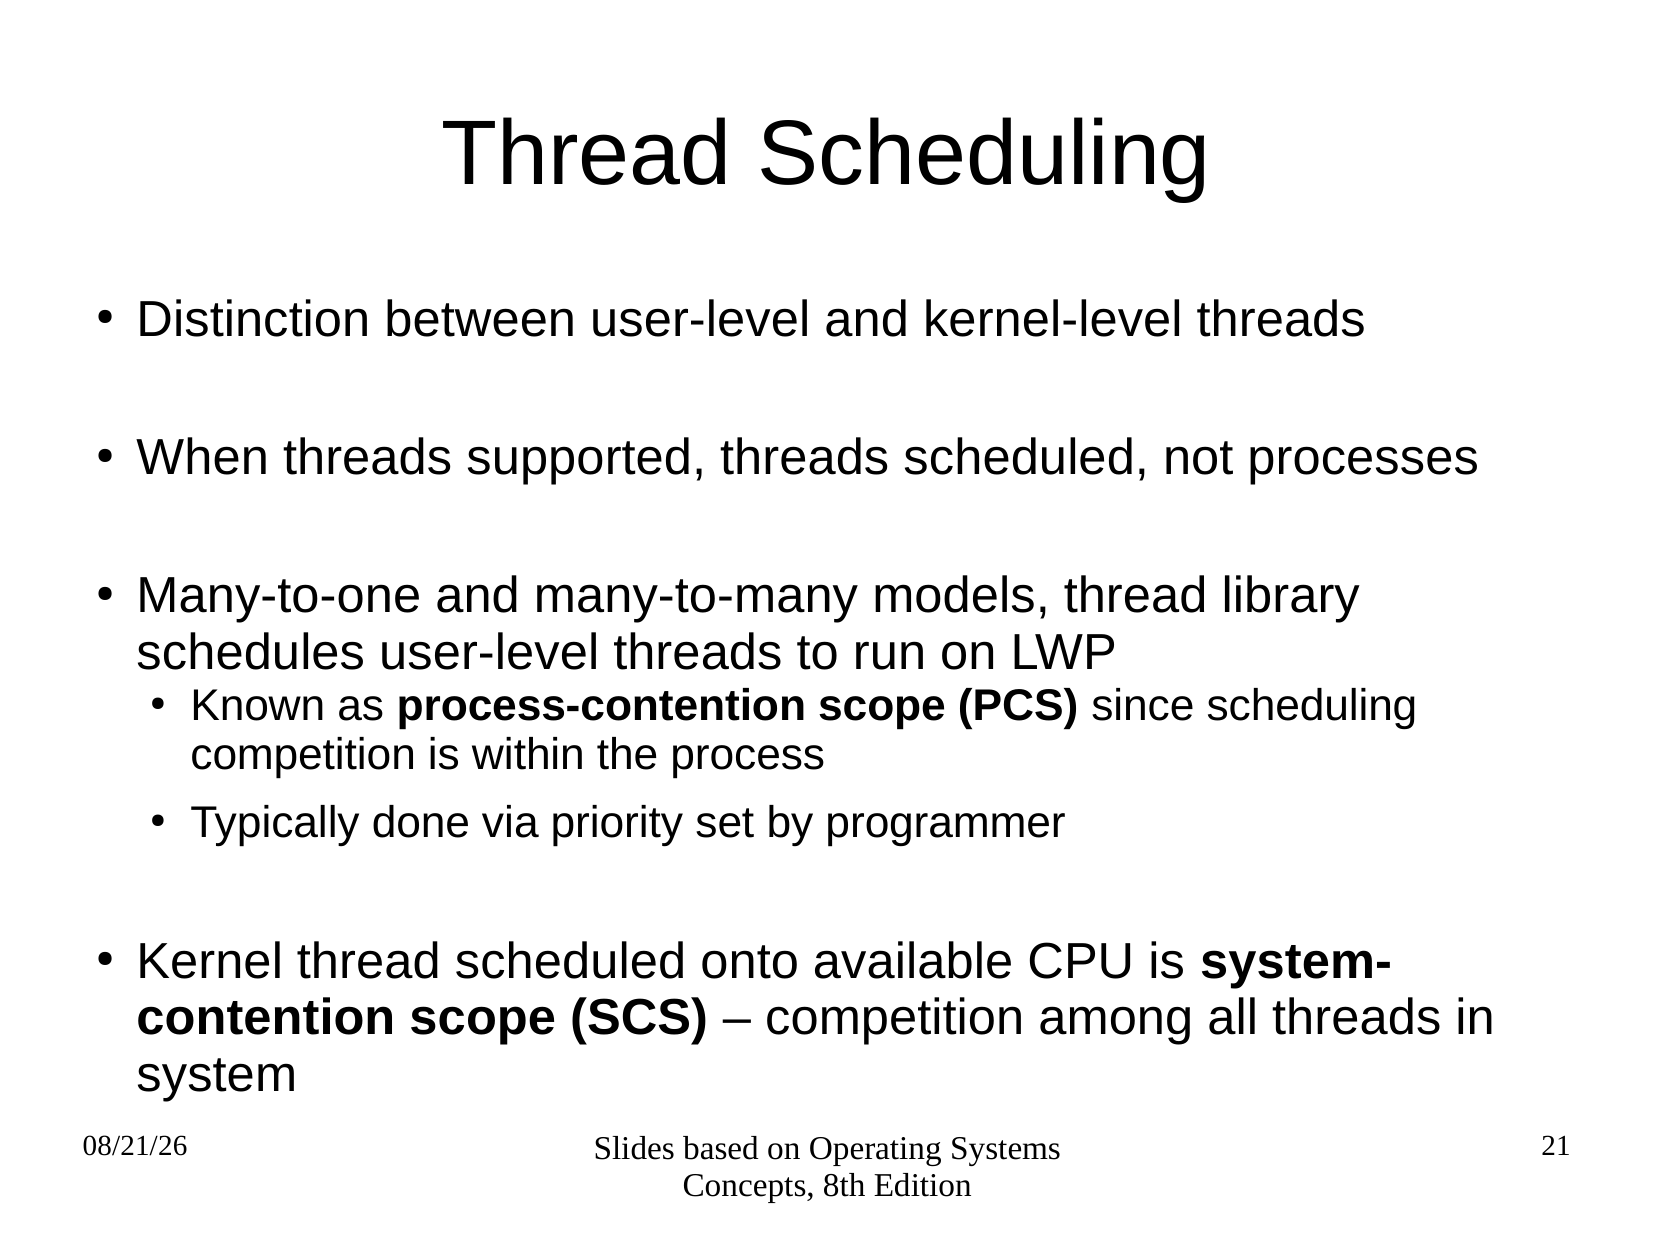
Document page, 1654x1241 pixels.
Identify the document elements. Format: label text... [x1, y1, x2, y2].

title Thread Scheduling [82, 49, 1571, 257]
list Distinction between user-level and kernel-level threads When threads supported, threads scheduled, not processes Many-to-one and many-to-many models, thread library schedules user-level threads to run on LWP Known as process-contention scope (PCS) since scheduling competition is within the process Typically done via priority set by programmer Kernel thread scheduled onto available CPU is system-contention scope (SCS) – competition among all threads in system [82, 290, 1571, 1109]
